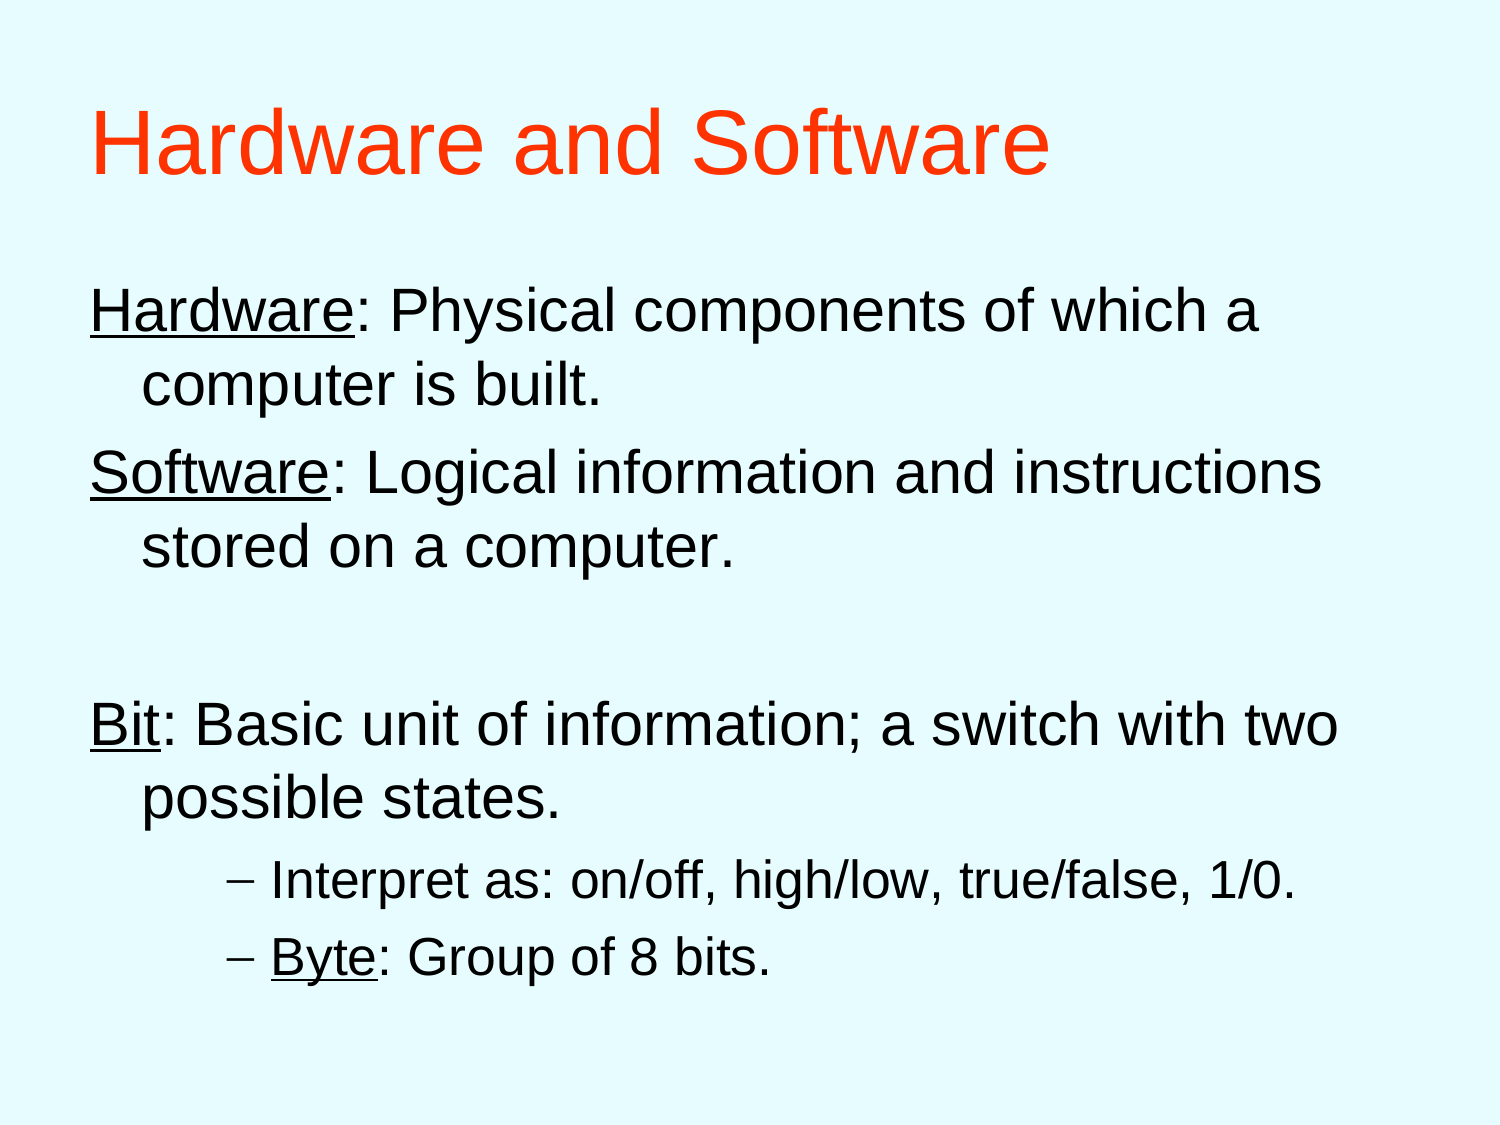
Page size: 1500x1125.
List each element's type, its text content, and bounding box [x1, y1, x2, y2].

title Hardware and Software [75, 45, 1423, 231]
list Hardware: Physical components of which a computer is built. Software: Logical information and instructions stored on a computer. Bit: Basic unit of information; a switch with two possible states. Interpret as: on/off, high/low, true/false, 1/0. Byte: Group of 8 bits. [75, 262, 1423, 1003]
